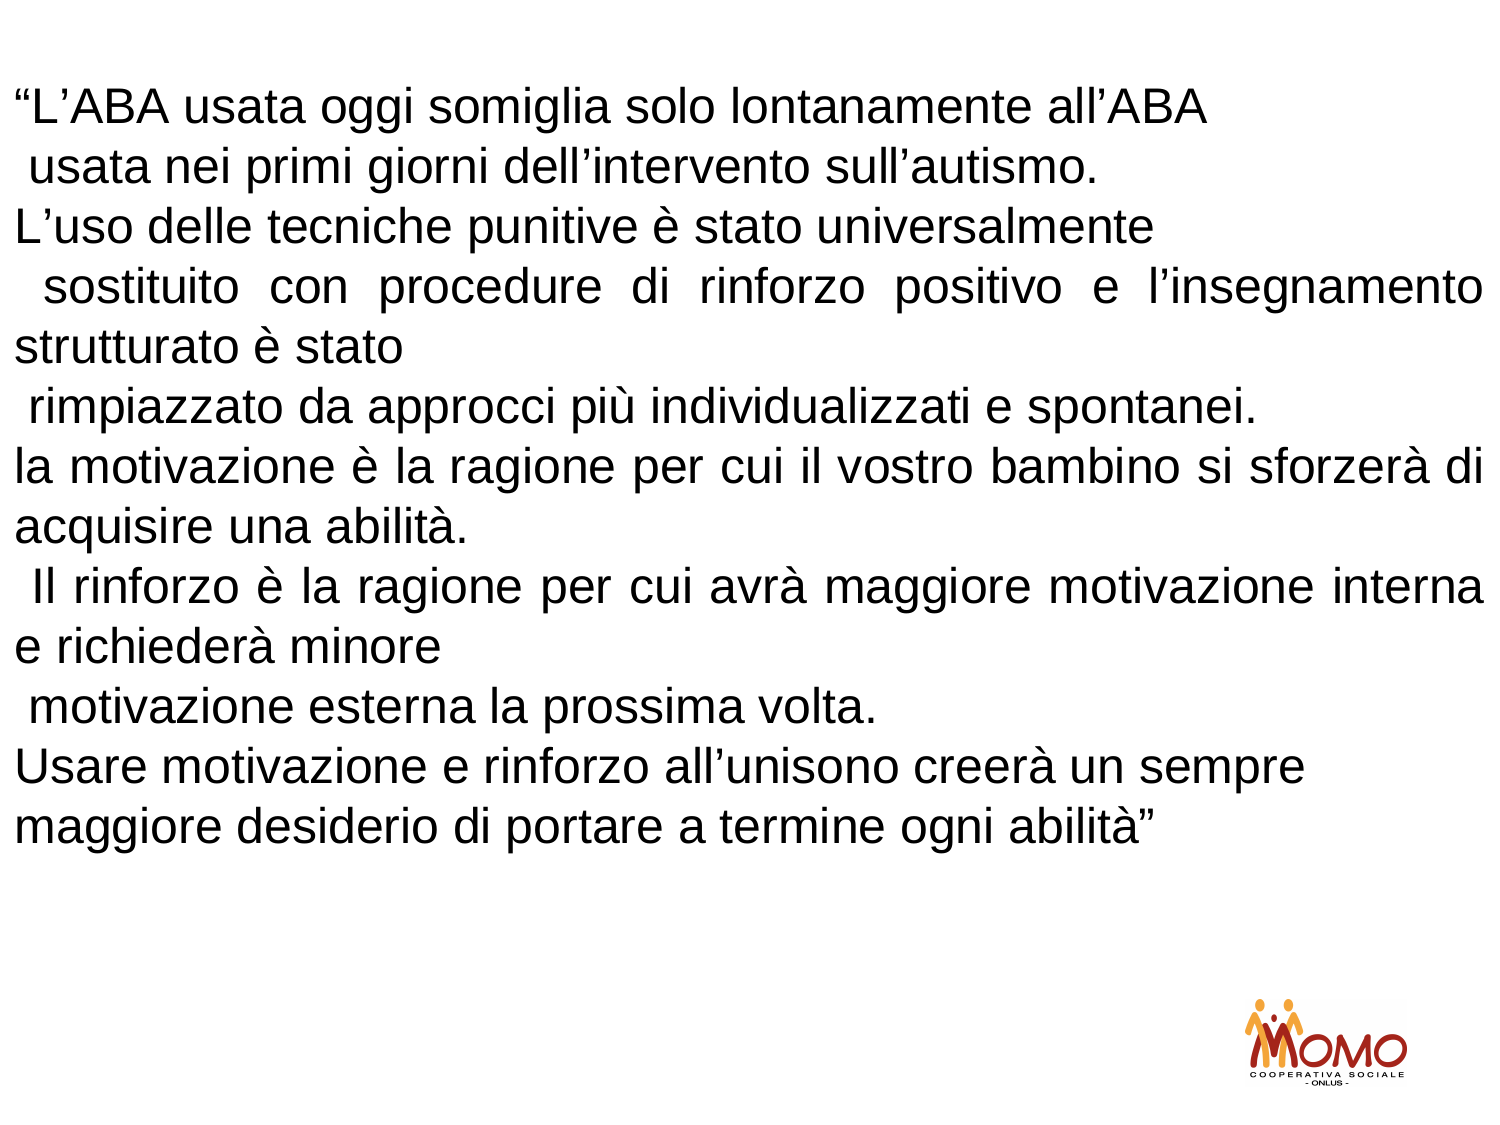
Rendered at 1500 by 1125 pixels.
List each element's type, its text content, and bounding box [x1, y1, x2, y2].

picture [1245, 999, 1407, 1087]
text_box “L’ABA usata oggi somiglia solo lontanamente all’ABA usata nei primi giorni dell’intervento sull’autismo. L’uso delle tecniche punitive è stato universalmente sostituito con procedure di rinforzo positivo e l’insegnamento strutturato è stato rimpiazzato da approcci più individualizzati e spontanei. la motivazione è la ragione per cui il vostro bambino si sforzerà di acquisire una abilità. Il rinforzo è la ragione per cui avrà maggiore motivazione interna e richiederà minore motivazione esterna la prossima volta. Usare motivazione e rinforzo all’unisono creerà un sempre maggiore desiderio di portare a termine ogni abilità” [0, 66, 1500, 862]
